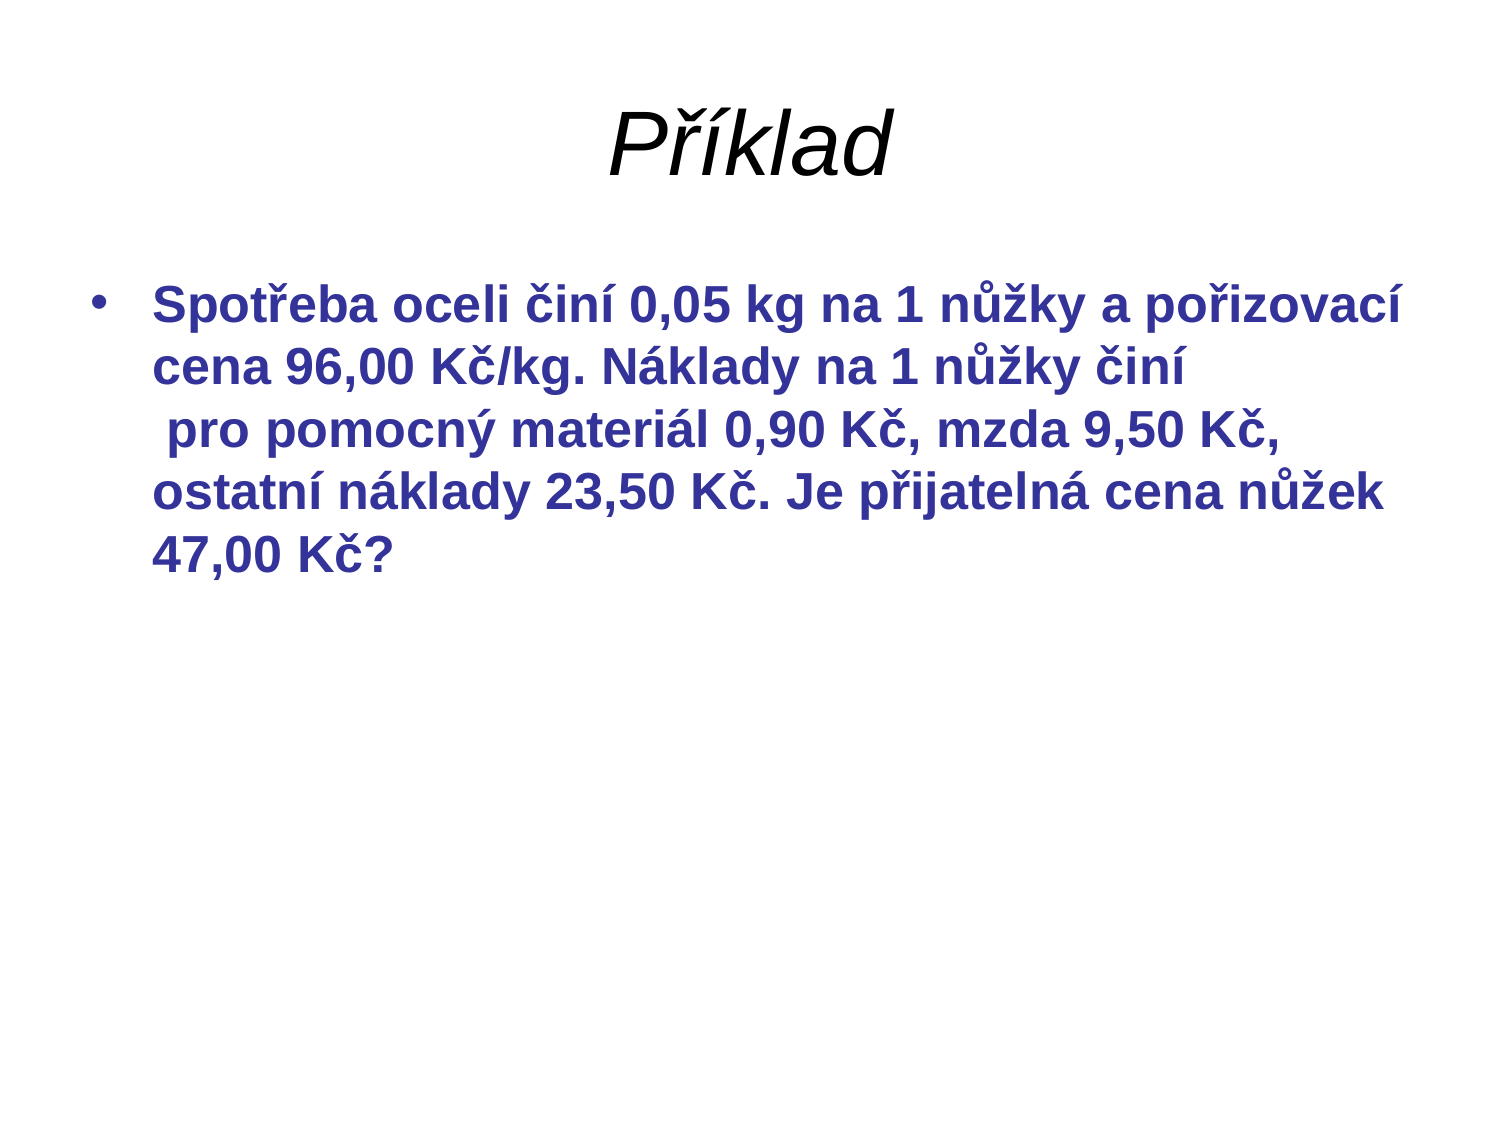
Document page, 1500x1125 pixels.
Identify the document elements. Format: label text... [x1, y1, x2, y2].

list Spotřeba oceli činí 0,05 kg na 1 nůžky a pořizovací cena 96,00 Kč/kg. Náklady na 1 nůžky činí pro pomocný materiál 0,90 Kč, mzda 9,50 Kč, ostatní náklady 23,50 Kč. Je přijatelná cena nůžek 47,00 Kč? [75, 262, 1426, 1006]
title Příklad [75, 45, 1426, 233]
